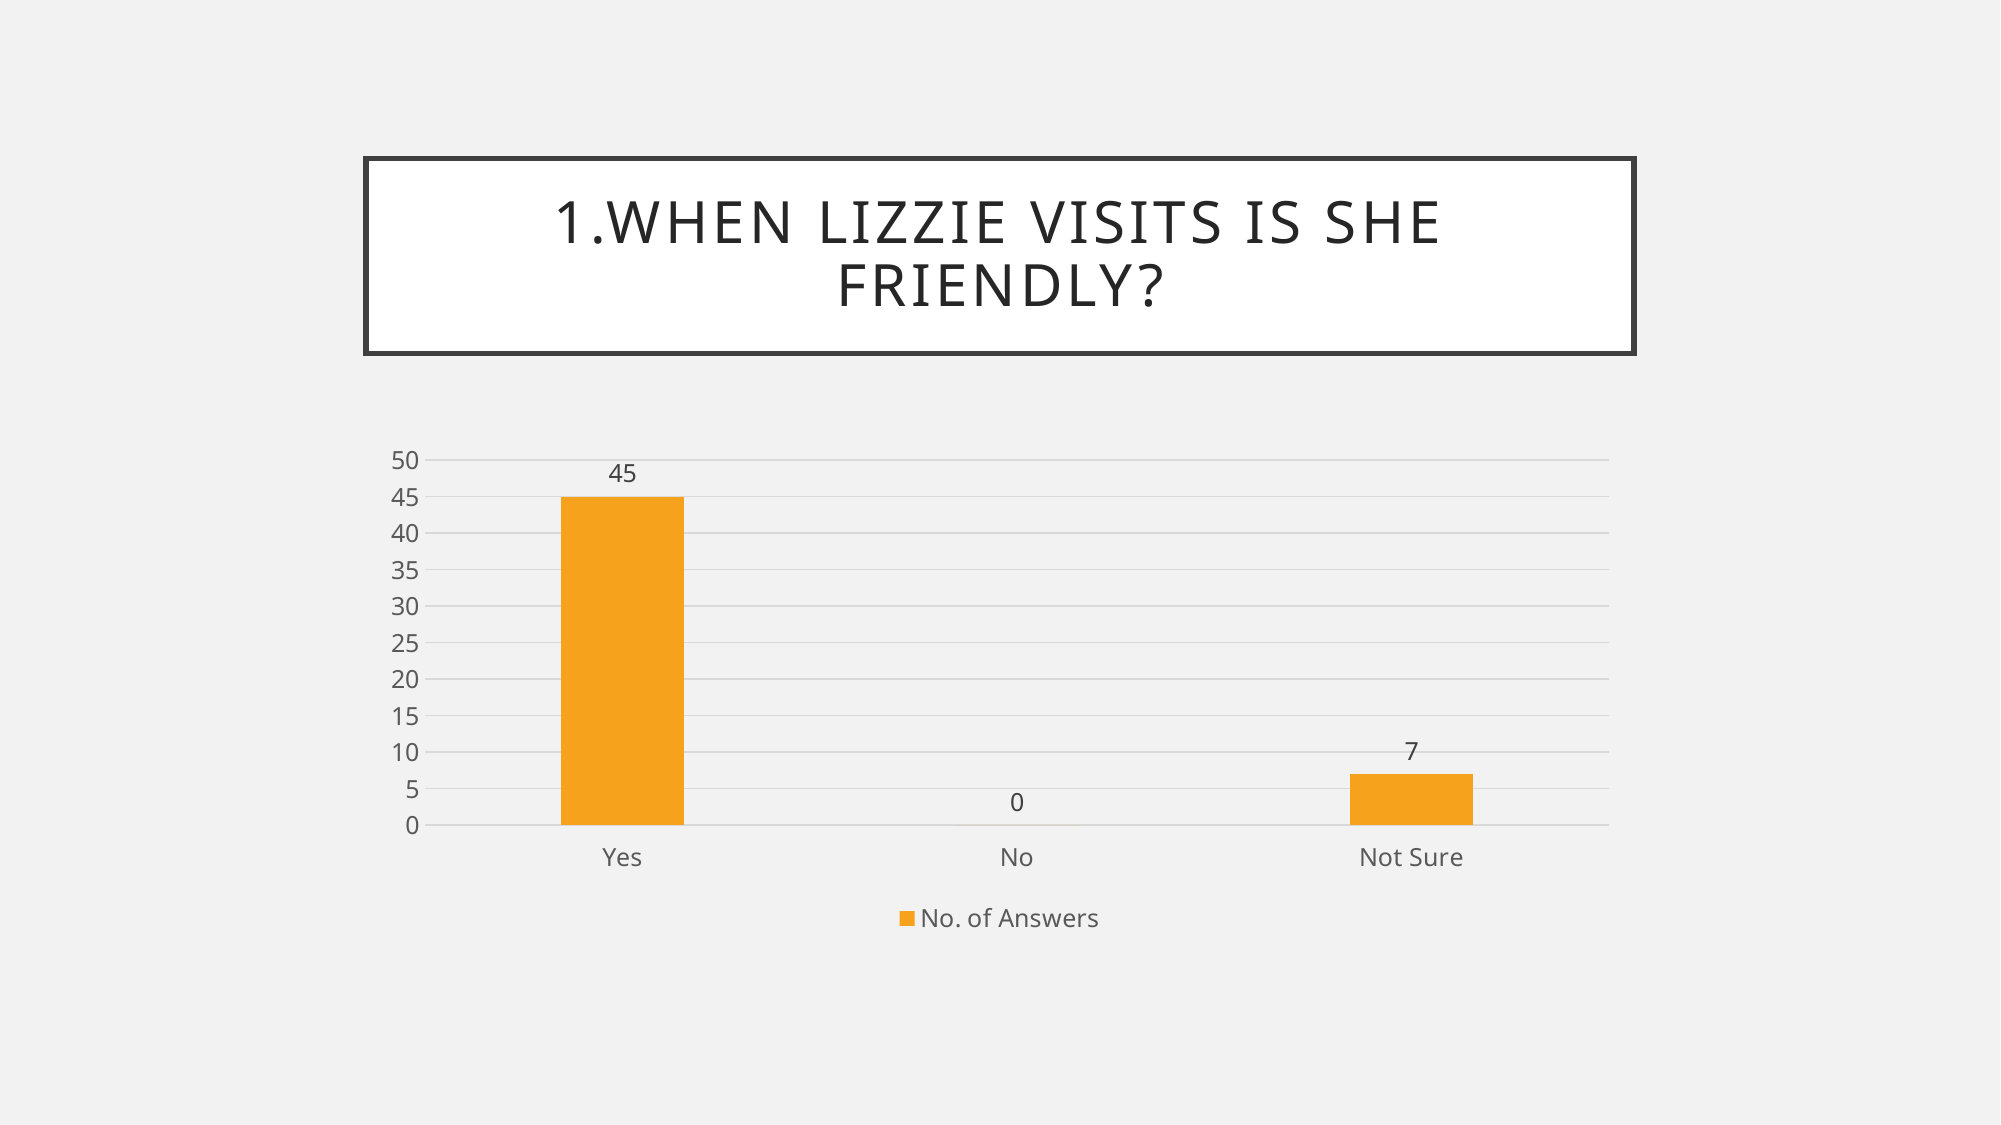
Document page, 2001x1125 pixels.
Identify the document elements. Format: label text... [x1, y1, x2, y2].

title 1.When lizzie visits is she friendly? [366, 158, 1634, 354]
chart [365, 432, 1635, 942]
